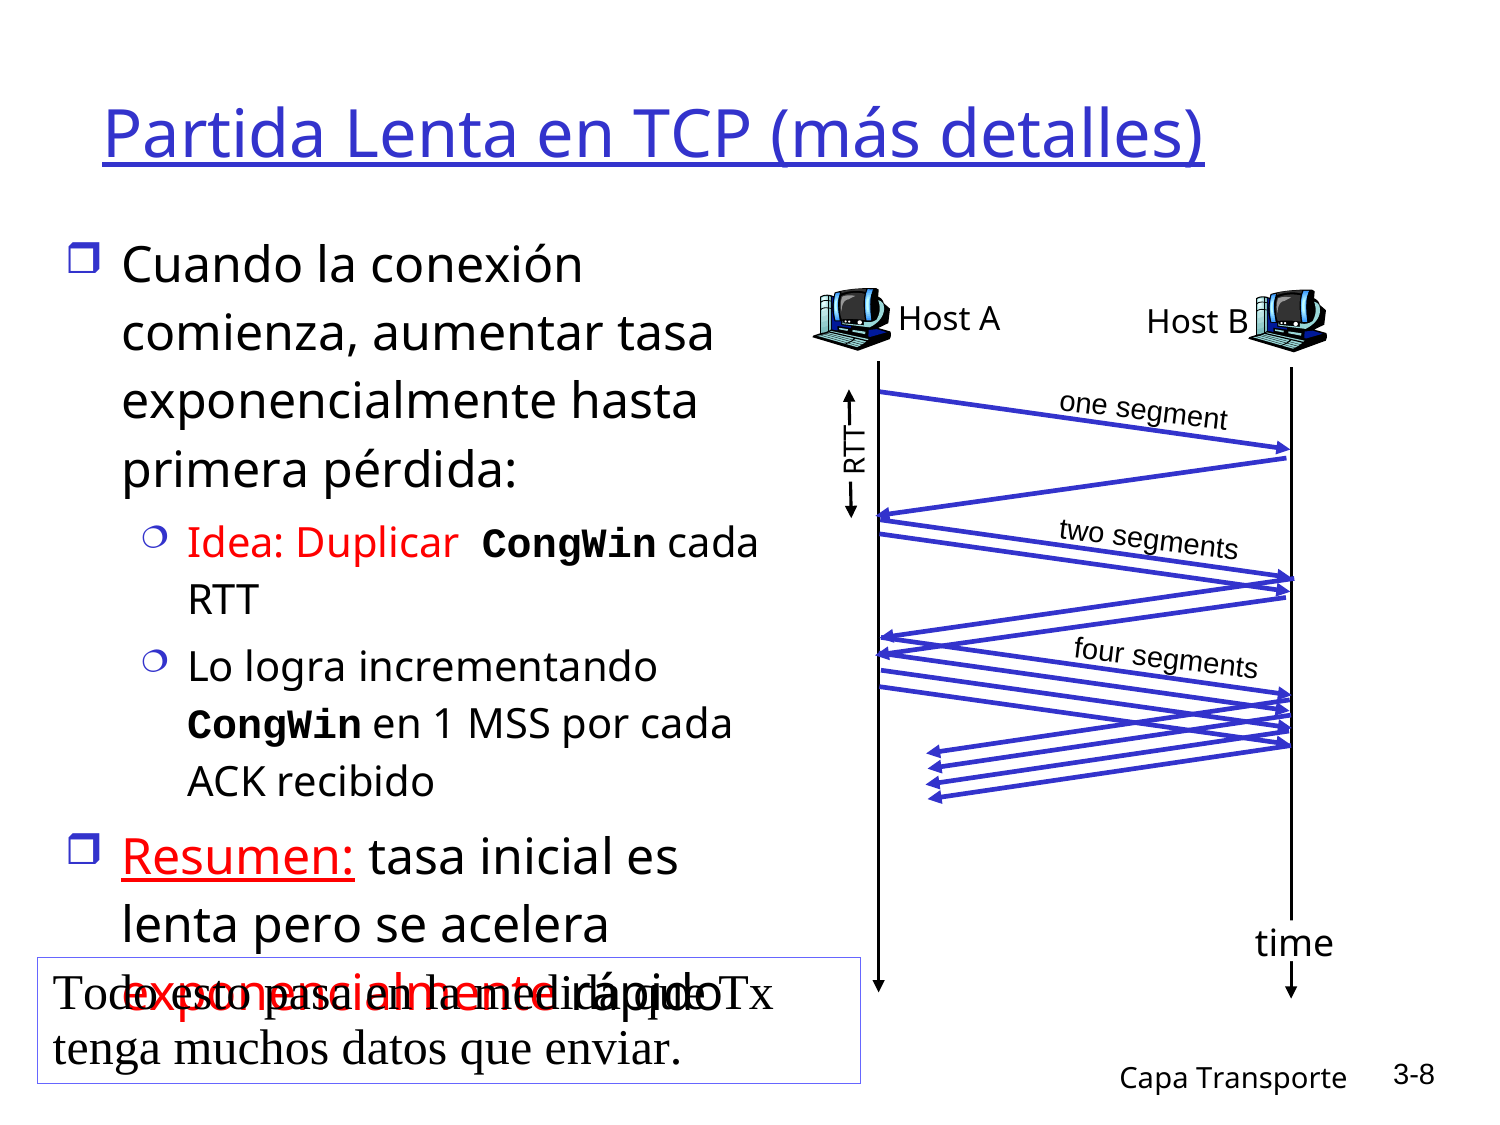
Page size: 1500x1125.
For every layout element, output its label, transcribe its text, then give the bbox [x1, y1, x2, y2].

text_box time [1240, 908, 1350, 976]
text_box two segments [1041, 502, 1257, 576]
list Cuando la conexión comienza, aumentar tasa exponencialmente hasta primera pérdida: Idea: Duplicar CongWin cada RTT Lo logra incrementando CongWin en 1 MSS por cada ACK recibido Resumen: tasa inicial es lenta pero se acelera exponencialmente rápido [50, 221, 793, 957]
text_box RTT [825, 410, 877, 491]
title Partida Lenta en TCP (más detalles) [87, 37, 1363, 225]
text_box Host B [1131, 290, 1265, 352]
picture [1248, 289, 1329, 353]
text_box Host A [883, 287, 1016, 349]
text_box Todo esto pasa en la medida que Tx tenga muchos datos que enviar. [37, 957, 861, 1084]
text_box four segments [1056, 665, 1252, 693]
text_box four segments [1058, 621, 1277, 689]
picture [812, 287, 893, 351]
text_box one segment [1042, 374, 1246, 447]
